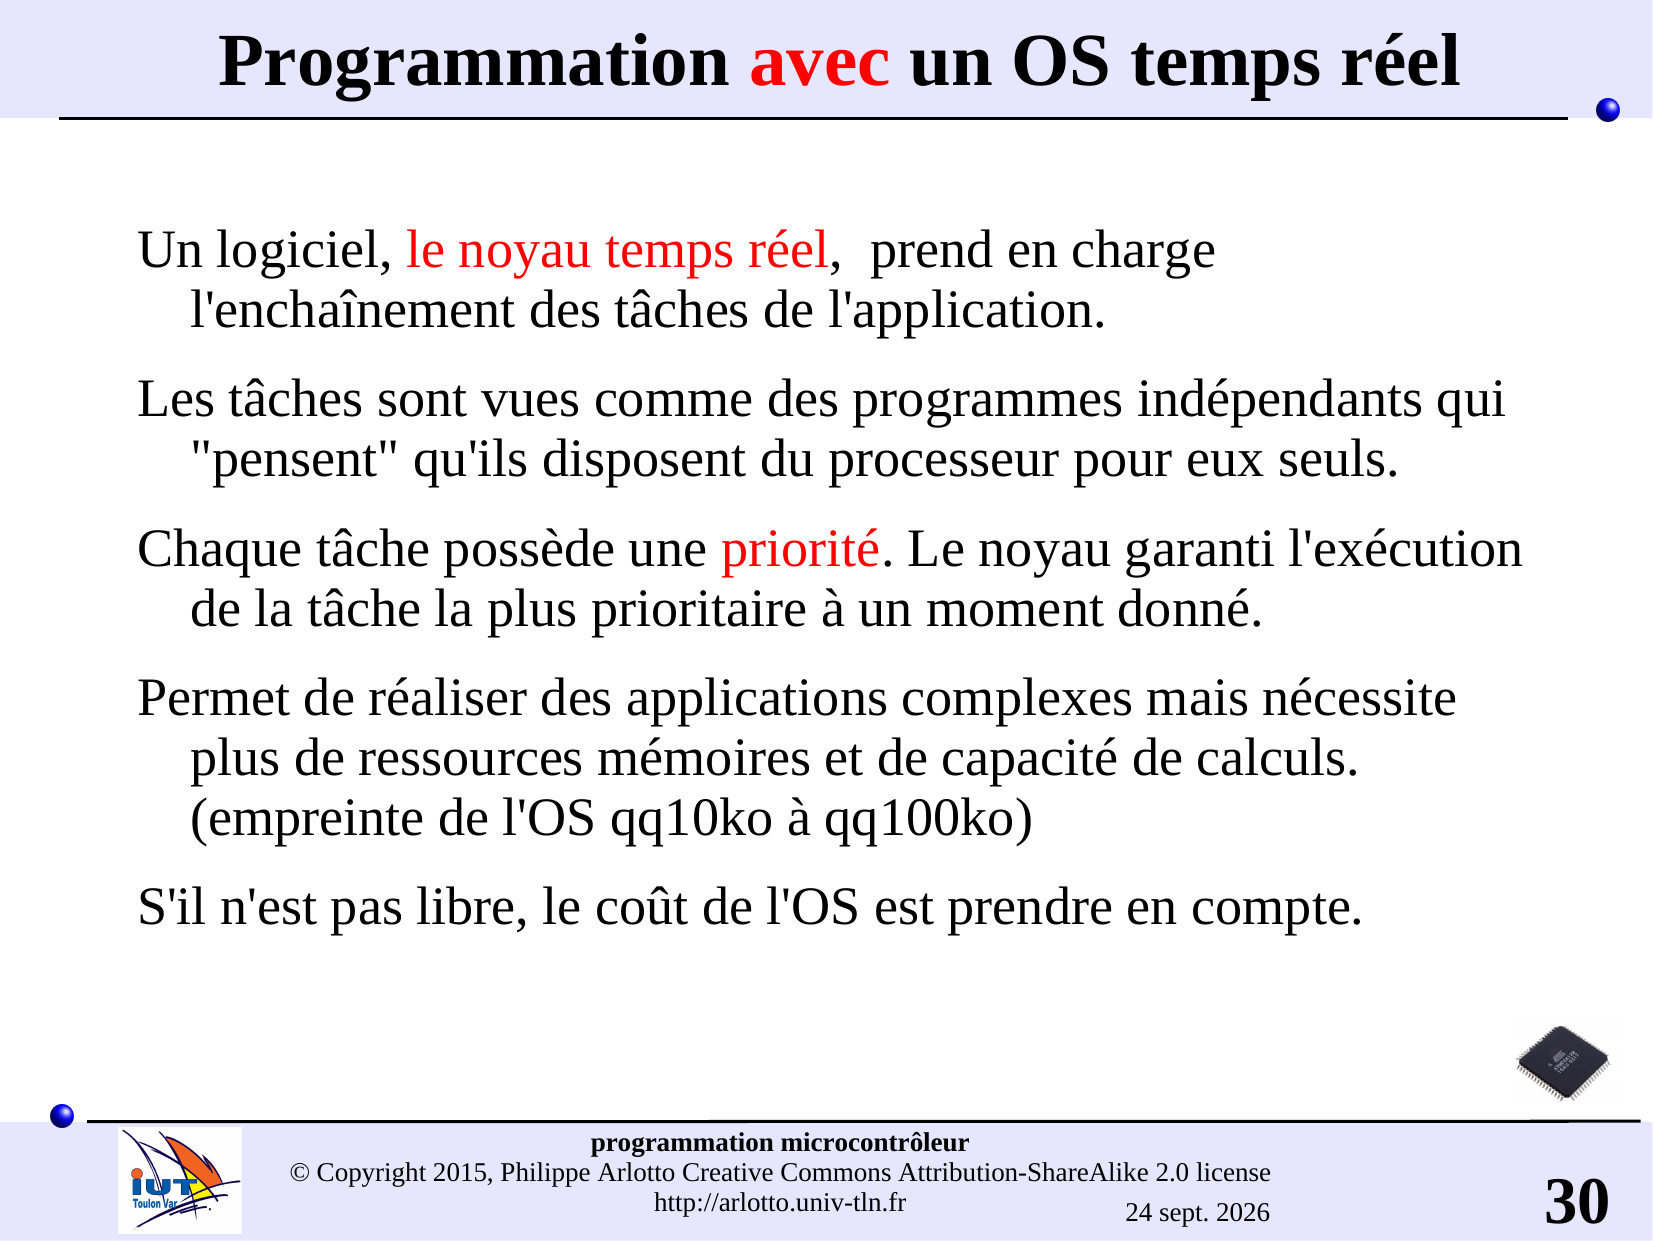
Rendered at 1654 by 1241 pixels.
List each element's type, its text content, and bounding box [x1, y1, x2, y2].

picture [1505, 1003, 1625, 1119]
title Programmation avec un OS temps réel [95, 11, 1585, 110]
list Un logiciel, le noyau temps réel, prend en charge l'enchaînement des tâches de l'application. Les tâches sont vues comme des programmes indépendants qui "pensent" qu'ils disposent du processeur pour eux seuls. Chaque tâche possède une priorité. Le noyau garanti l'exécution de la tâche la plus prioritaire à un moment donné. Permet de réaliser des applications complexes mais nécessite plus de ressources mémoires et de capacité de calculs. (empreinte de l'OS qq10ko à qq100ko) S'il n'est pas libre, le coût de l'OS est prendre en compte. [119, 218, 1531, 1069]
